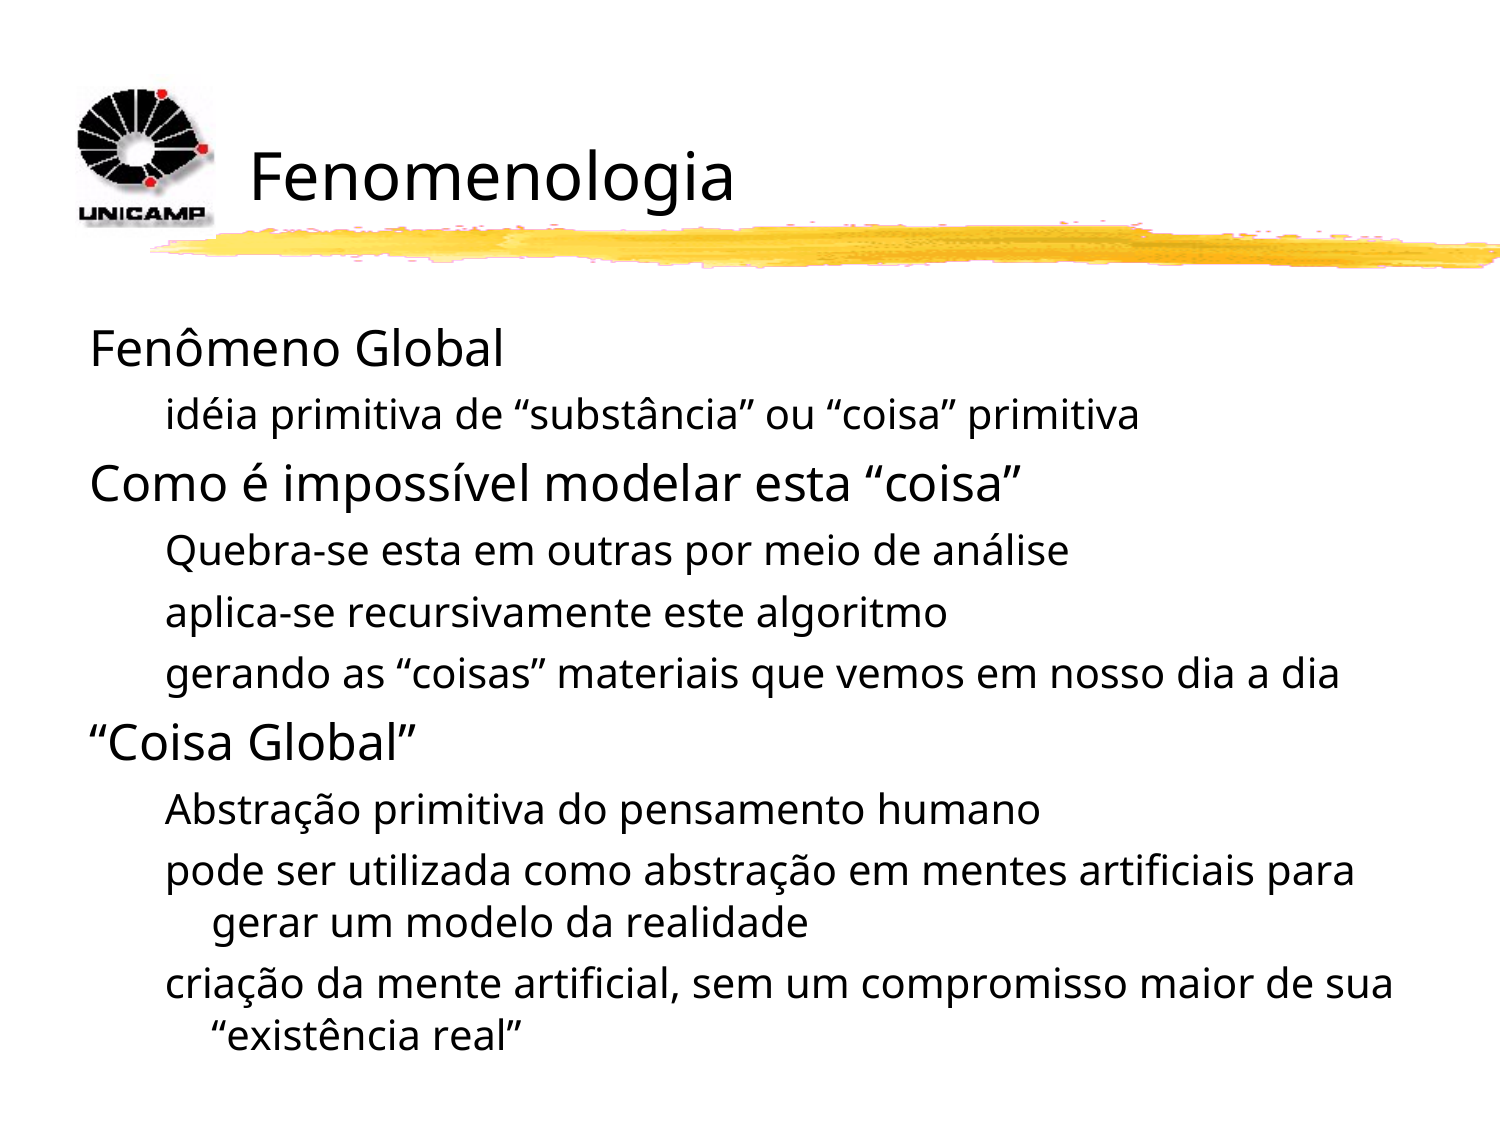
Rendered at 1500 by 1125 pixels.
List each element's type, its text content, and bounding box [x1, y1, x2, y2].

list Fenômeno Global idéia primitiva de “substância” ou “coisa” primitiva Como é impossível modelar esta “coisa” Quebra-se esta em outras por meio de análise aplica-se recursivamente este algoritmo gerando as “coisas” materiais que vemos em nosso dia a dia “Coisa Global” Abstração primitiva do pensamento humano pode ser utilizada como abstração em mentes artificiais para gerar um modelo da realidade criação da mente artificial, sem um compromisso maior de sua “existência real” [74, 309, 1417, 994]
picture [75, 74, 1500, 279]
title Fenomenologia [233, 37, 1434, 225]
